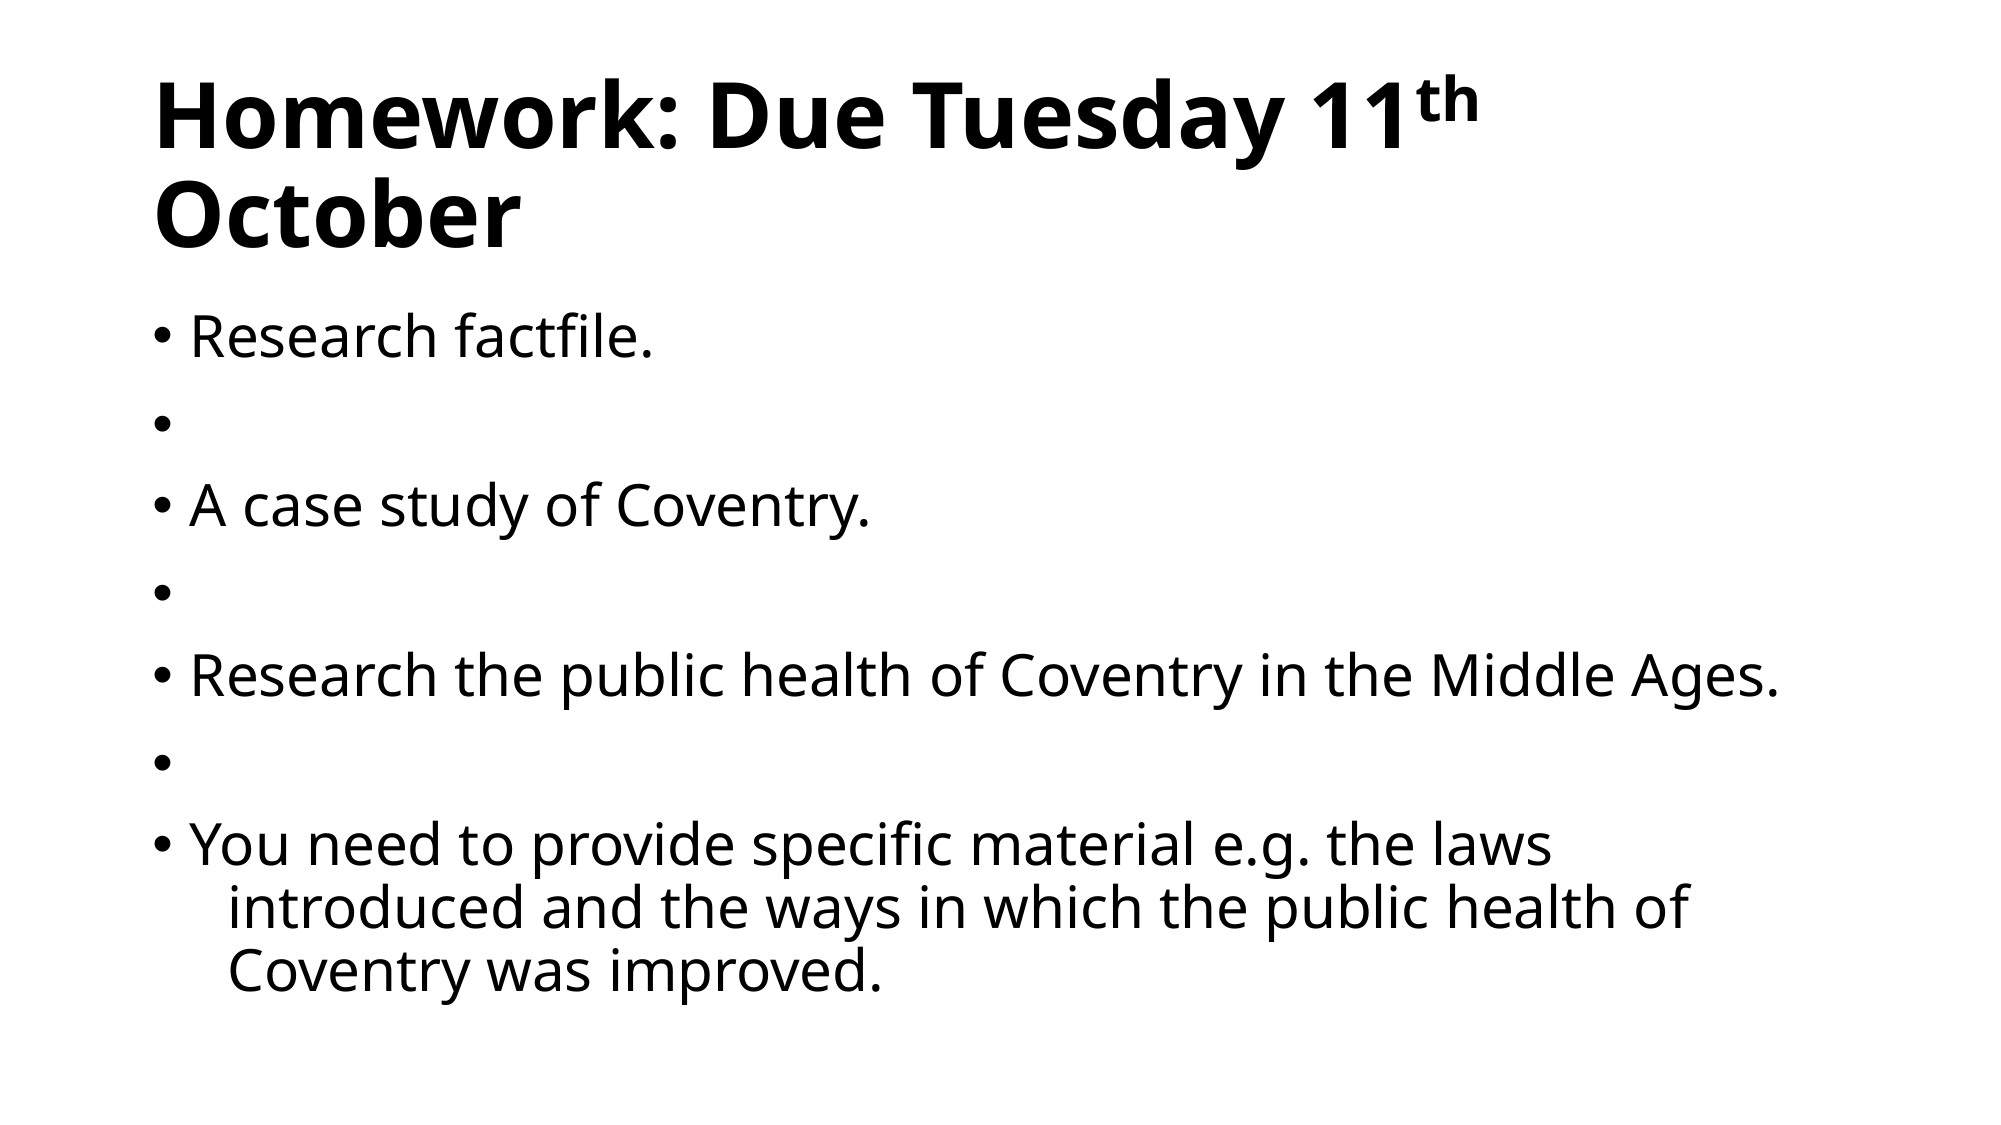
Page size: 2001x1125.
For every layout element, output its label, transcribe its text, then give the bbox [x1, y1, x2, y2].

title Homework: Due Tuesday 11th October [137, 59, 1863, 278]
list Research factfile. A case study of Coventry. Research the public health of Coventry in the Middle Ages. You need to provide specific material e.g. the laws introduced and the ways in which the public health of Coventry was improved. [137, 299, 1863, 1014]
